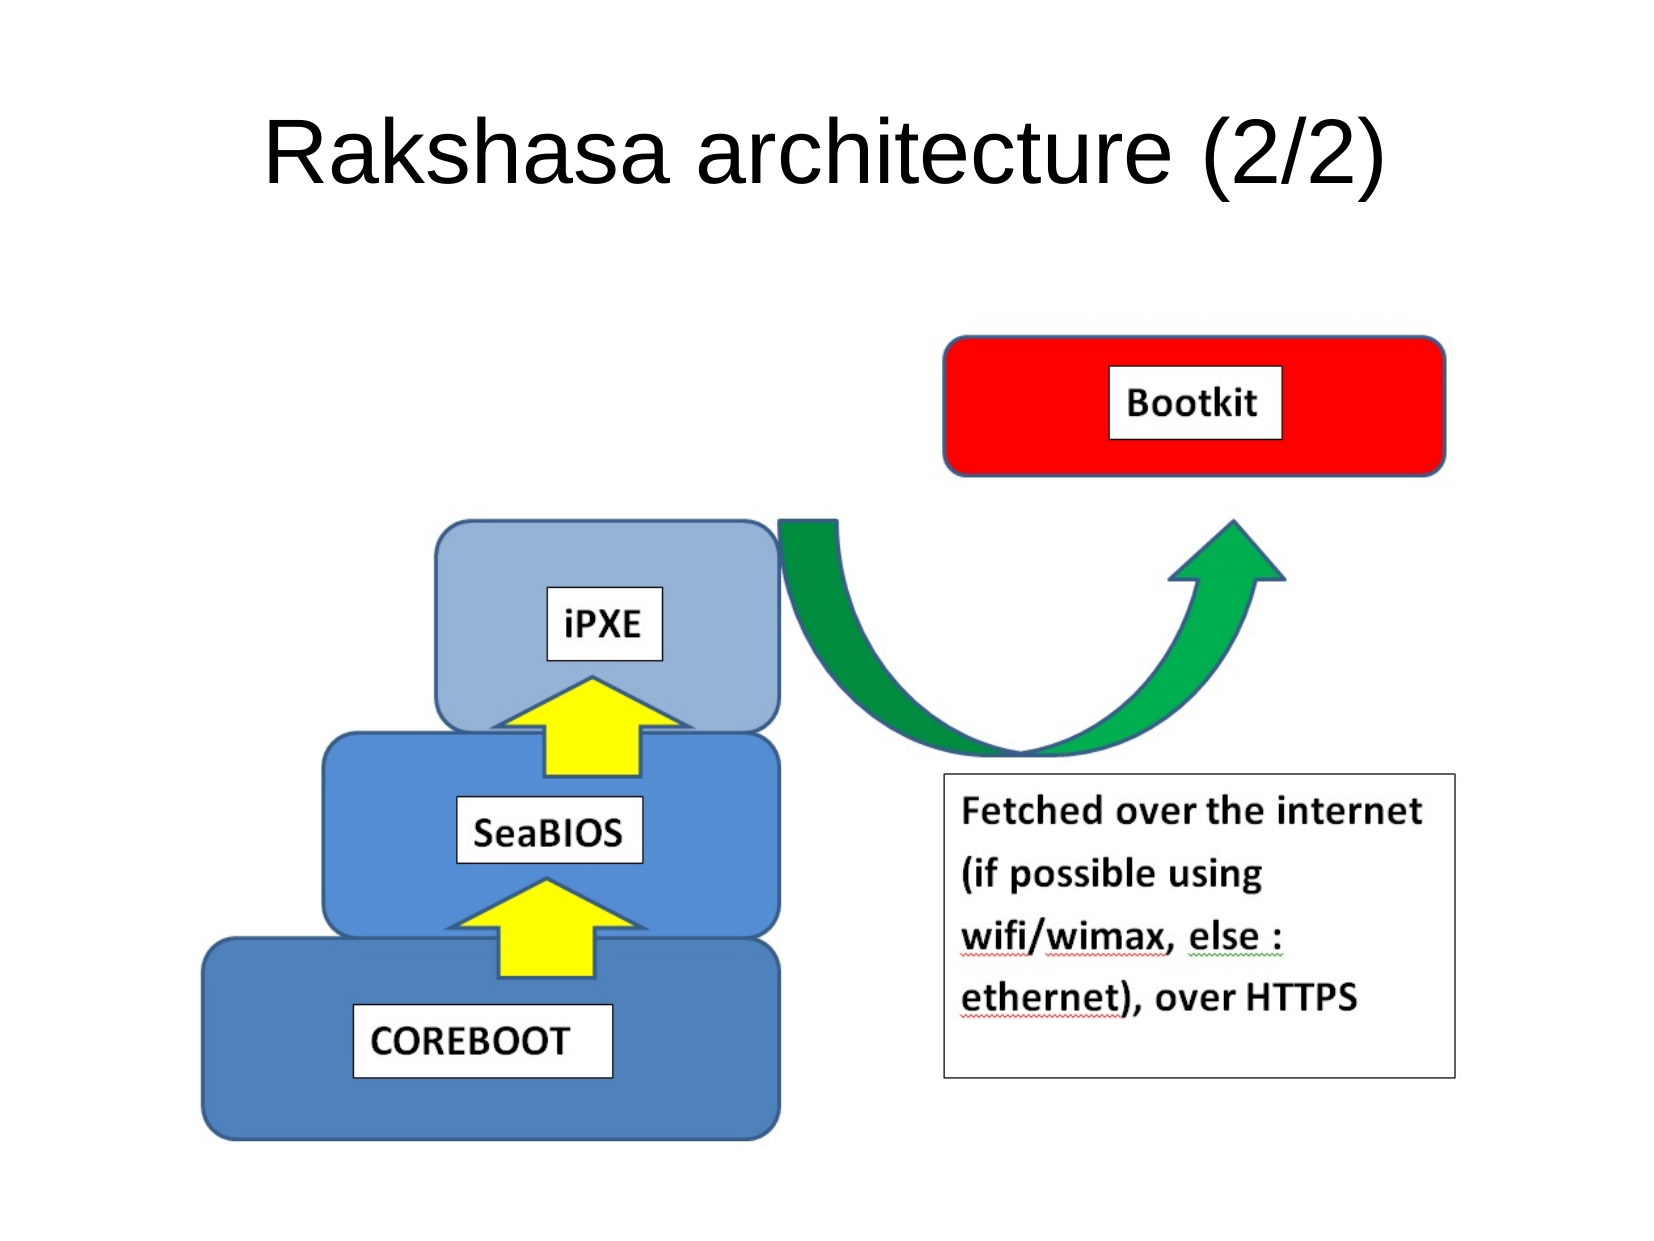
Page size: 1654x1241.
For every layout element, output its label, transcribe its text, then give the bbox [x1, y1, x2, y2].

picture [180, 283, 1465, 1224]
title Rakshasa architecture (2/2) [82, 49, 1571, 257]
